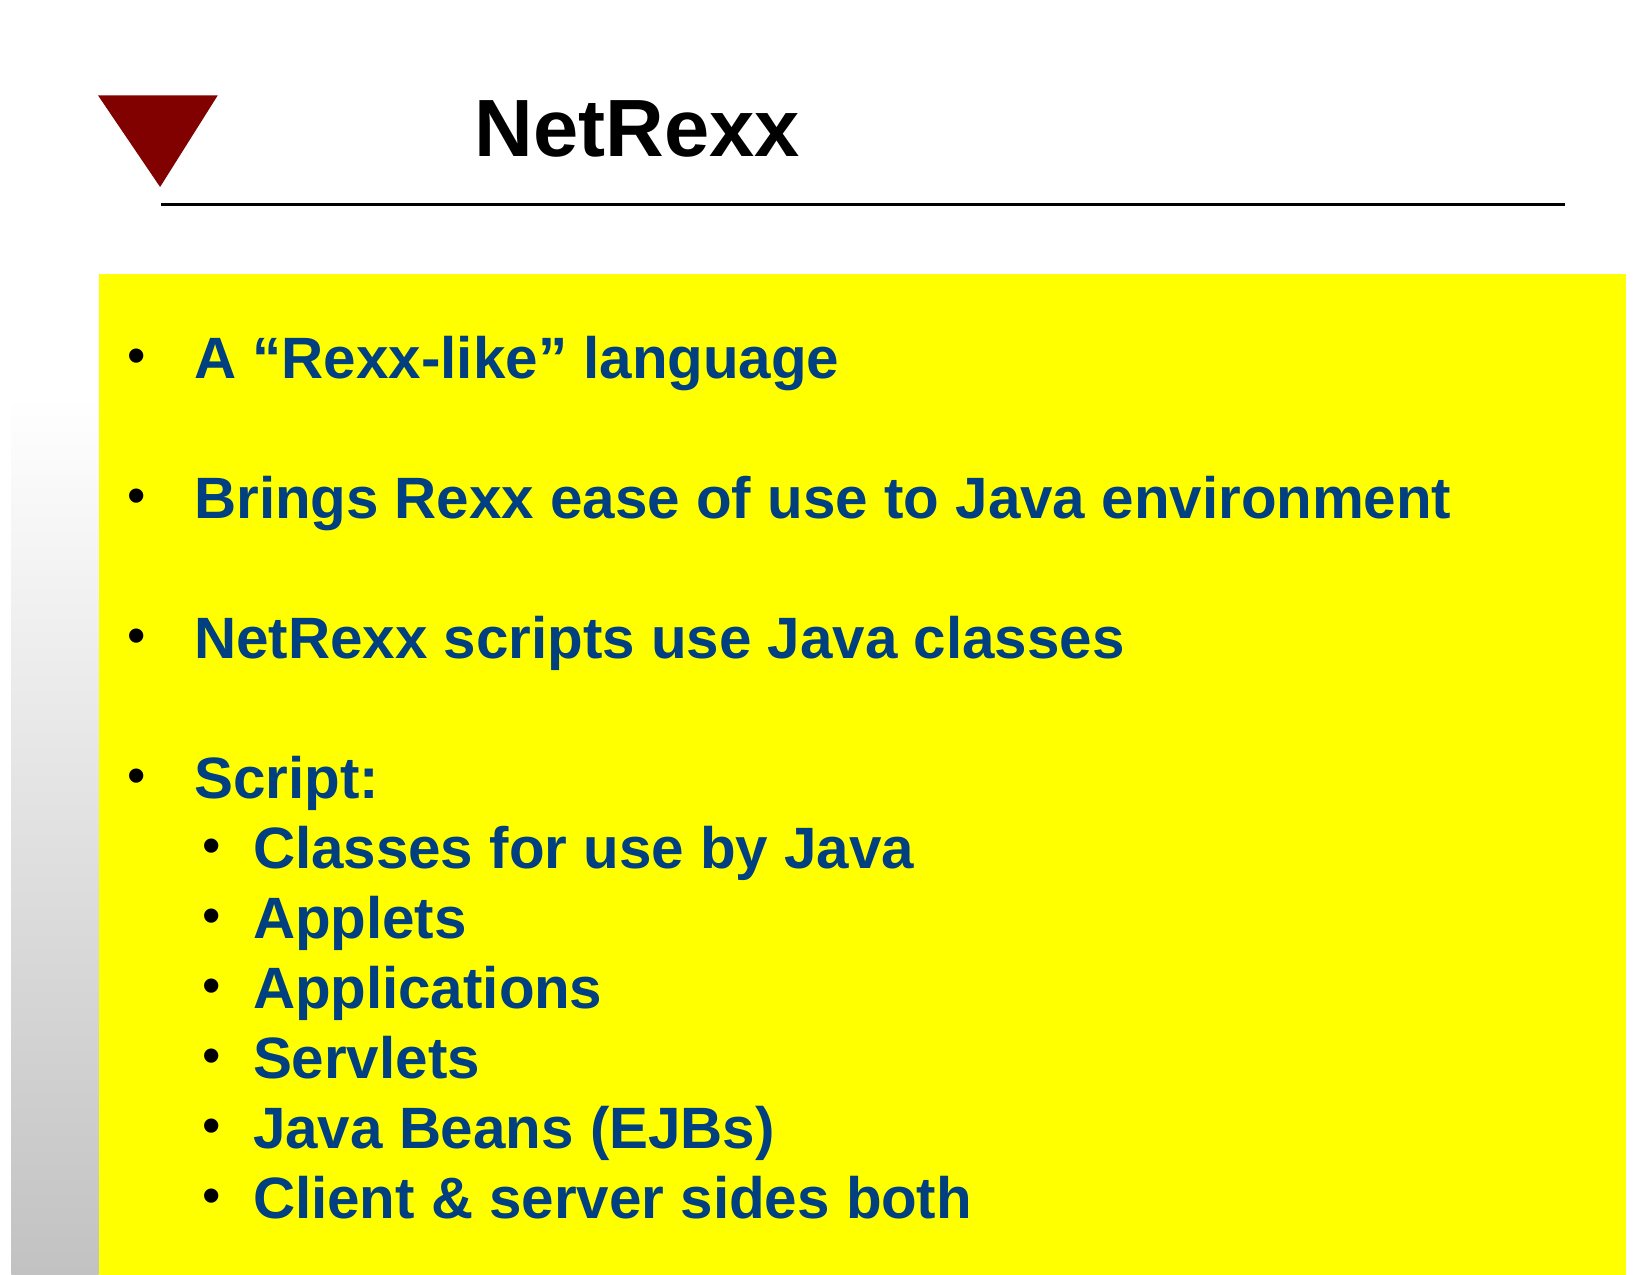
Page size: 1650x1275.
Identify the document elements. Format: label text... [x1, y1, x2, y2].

text_box A “Rexx-like” language Brings Rexx ease of use to Java environment NetRexx scripts use Java classes Script: Classes for use by Java Applets Applications Servlets Java Beans (EJBs) Client & server sides both [112, 312, 1588, 1238]
text_box [98, 95, 218, 187]
text_box NetRexx [474, 74, 1138, 175]
text_box [11, 274, 1626, 1275]
